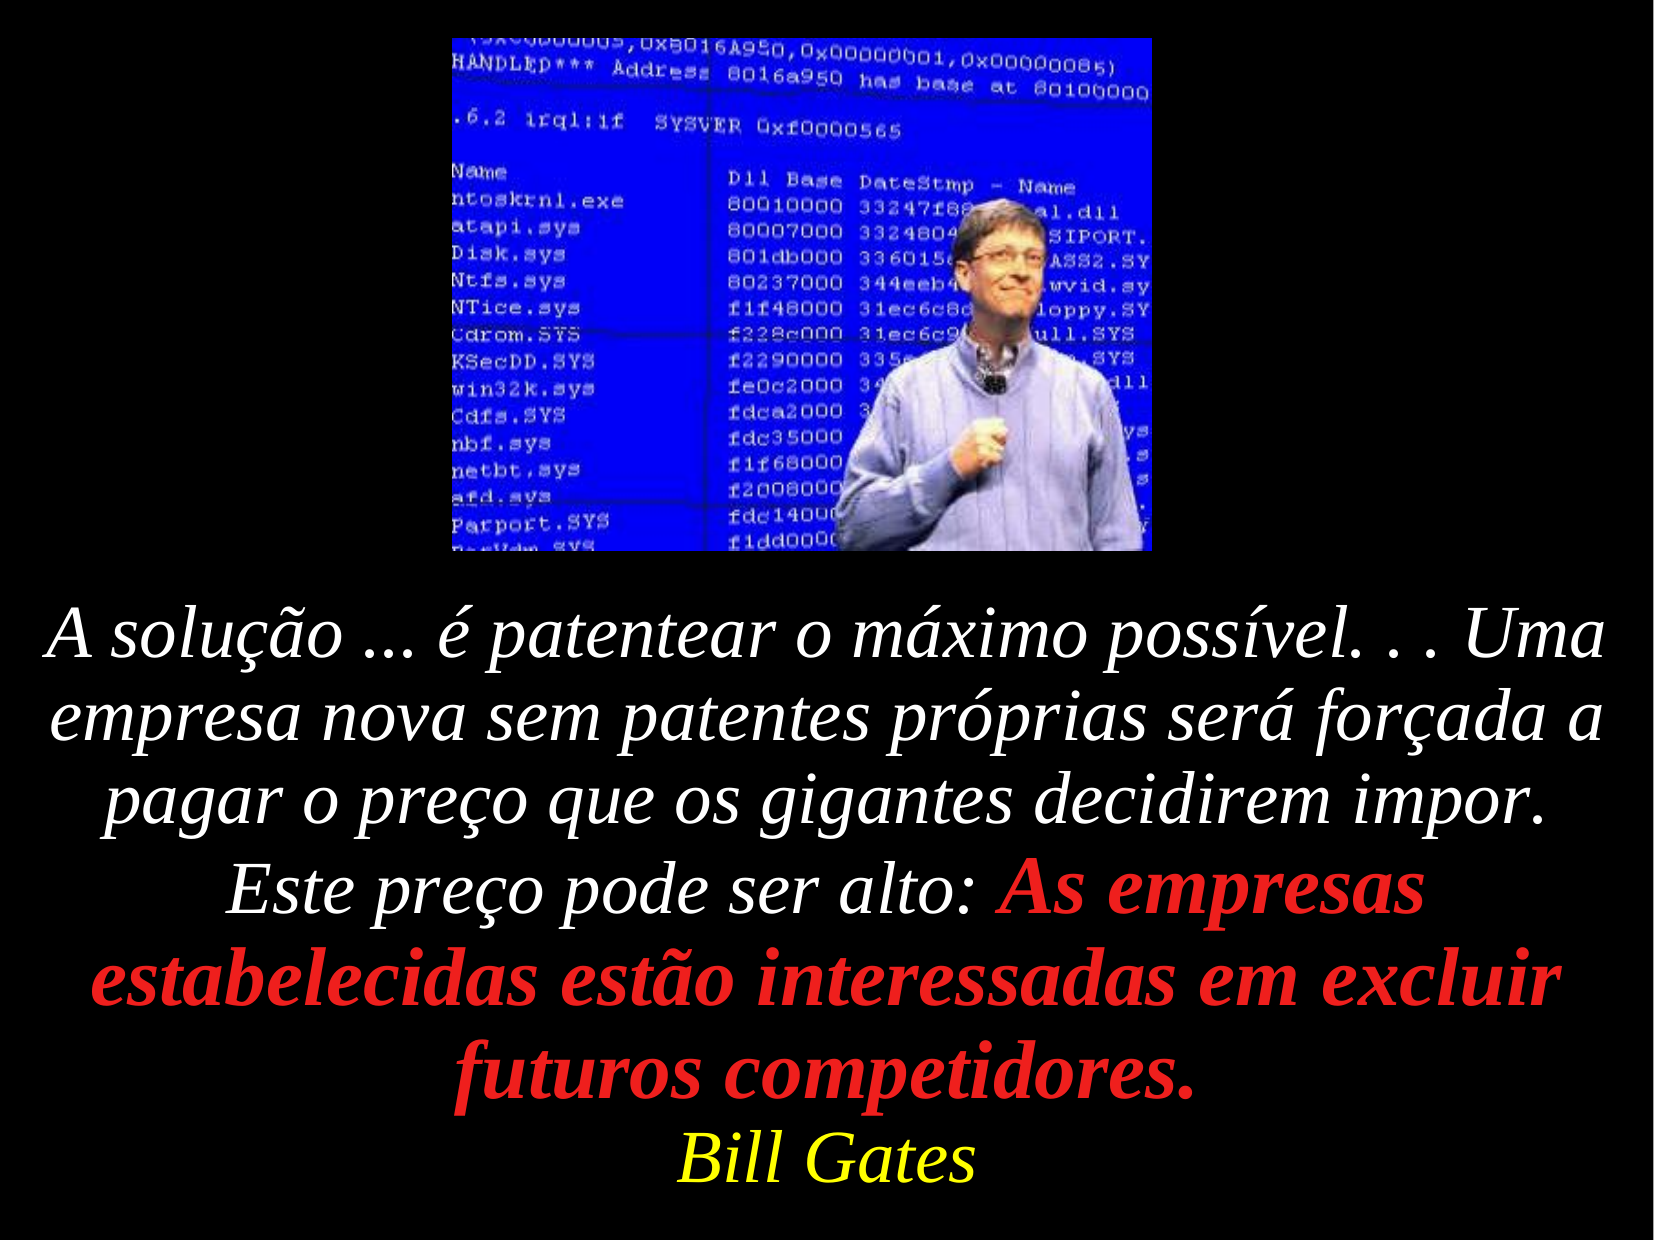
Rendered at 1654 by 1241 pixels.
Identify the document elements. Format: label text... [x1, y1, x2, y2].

picture [452, 38, 1152, 551]
title A solução ... é patentear o máximo possível. . . Uma empresa nova sem patentes próprias será forçada a pagar o preço que os gigantes decidirem impor. Este preço pode ser alto: As empresas estabelecidas estão interessadas em excluir futuros competidores. Bill Gates [30, 582, 1625, 1207]
